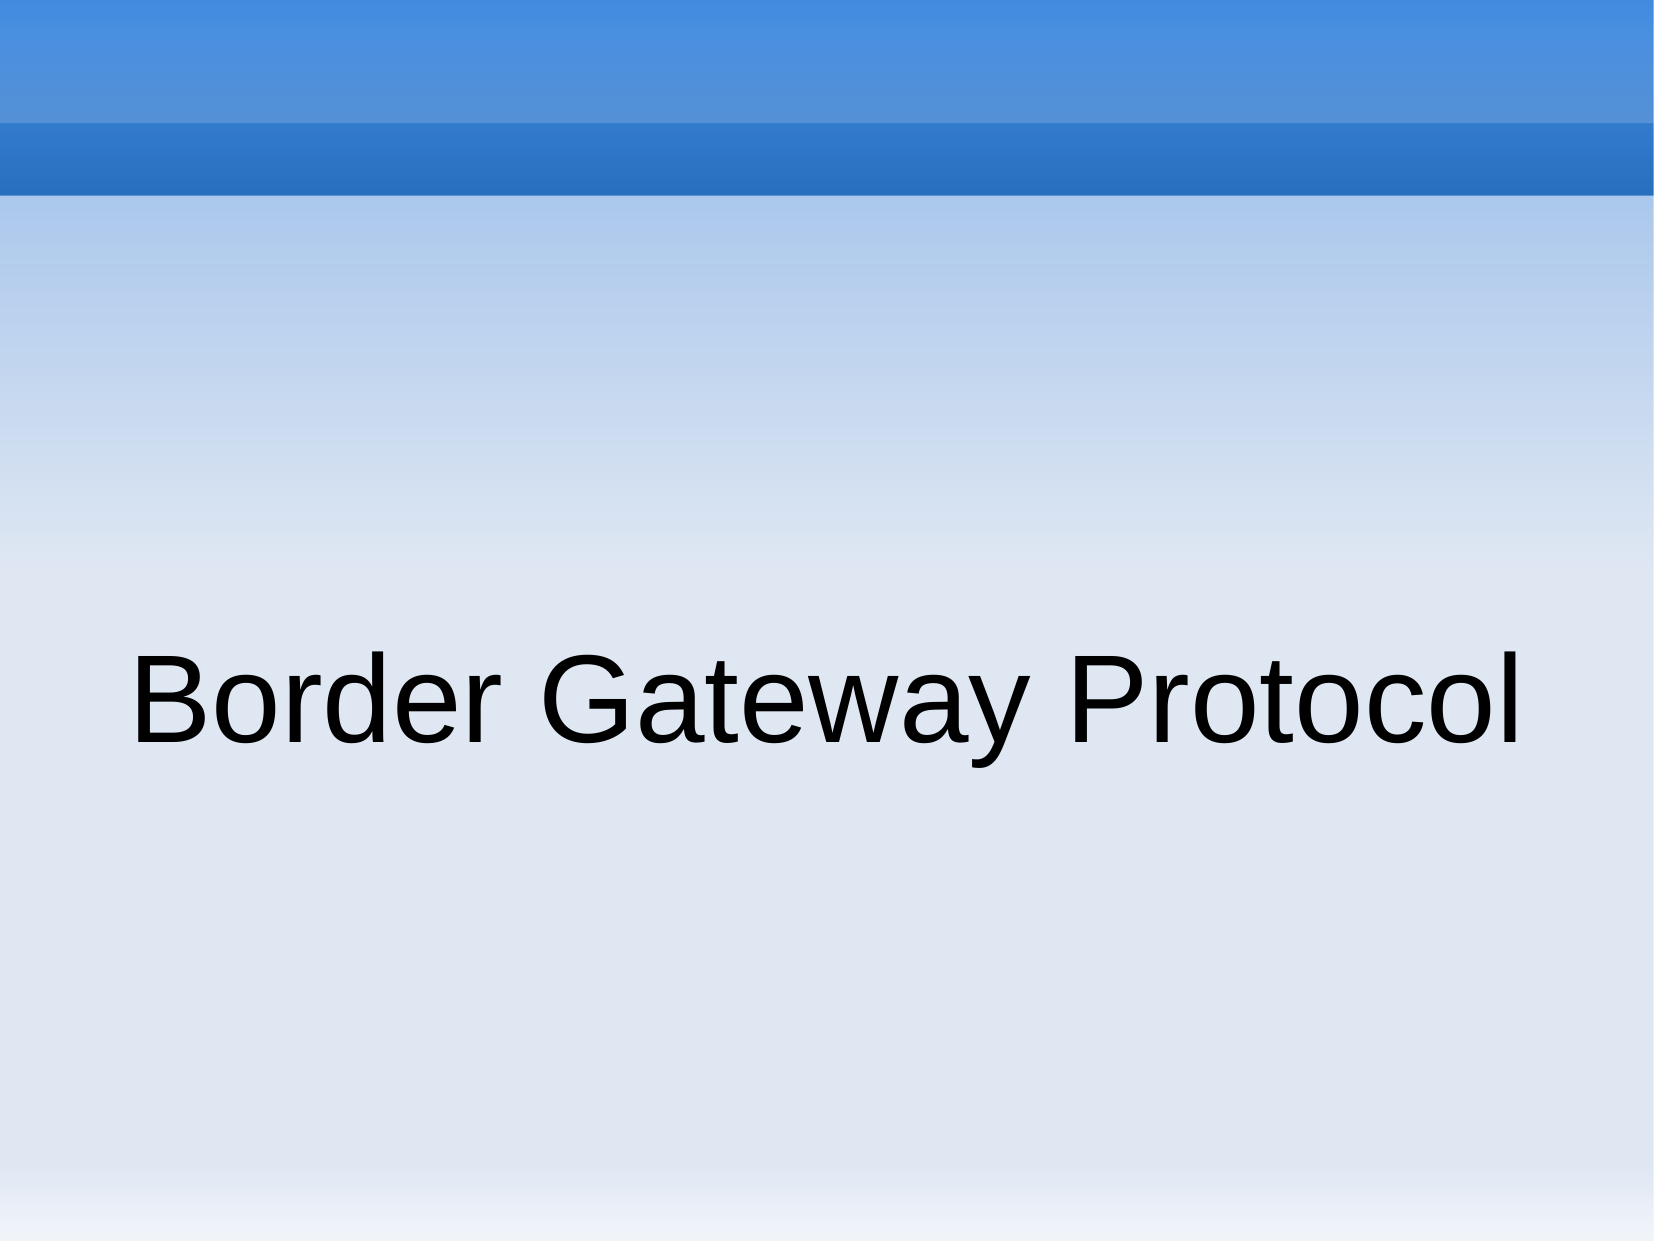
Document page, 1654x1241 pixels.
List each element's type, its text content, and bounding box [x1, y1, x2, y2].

subtitle Border Gateway Protocol [82, 297, 1571, 1102]
picture [0, 0, 1654, 1241]
